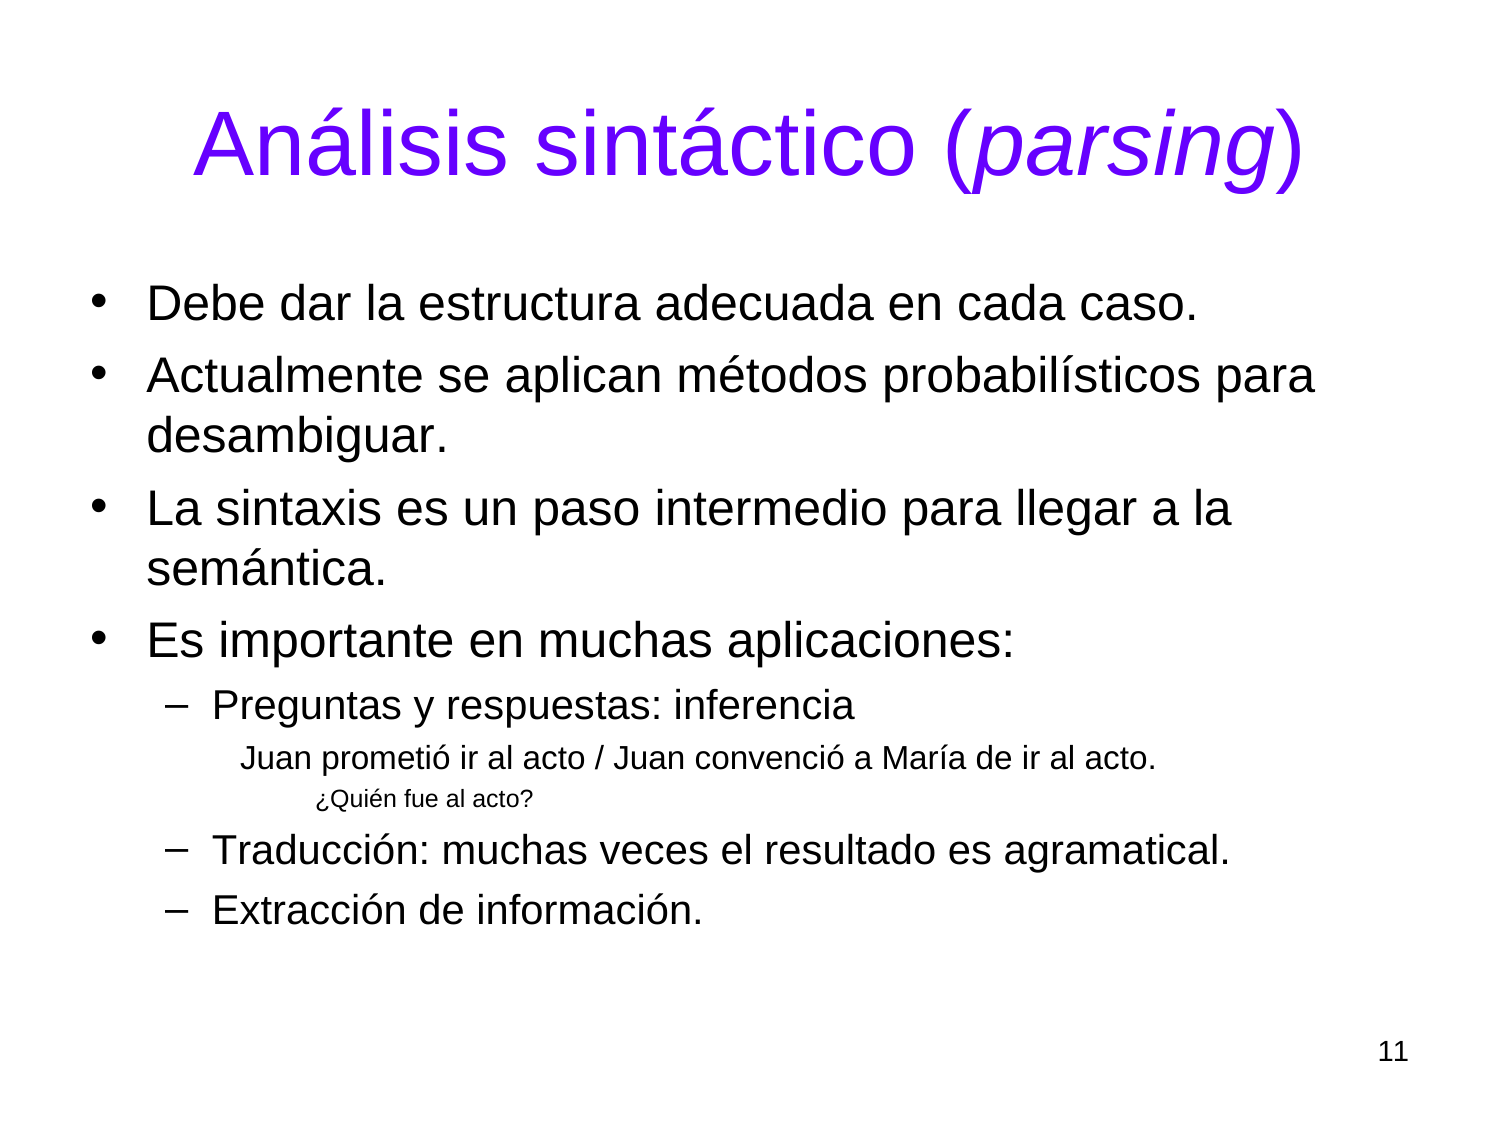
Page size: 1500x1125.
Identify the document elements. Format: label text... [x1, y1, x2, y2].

text_box <número> [1074, 1024, 1426, 1103]
list Debe dar la estructura adecuada en cada caso. Actualmente se aplican métodos probabilísticos para desambiguar. La sintaxis es un paso intermedio para llegar a la semántica. Es importante en muchas aplicaciones: Preguntas y respuestas: inferencia Juan prometió ir al acto / Juan convenció a María de ir al acto. ¿Quién fue al acto? Traducción: muchas veces el resultado es agramatical. Extracción de información. [75, 262, 1426, 1005]
title Análisis sintáctico (parsing) [75, 45, 1426, 233]
